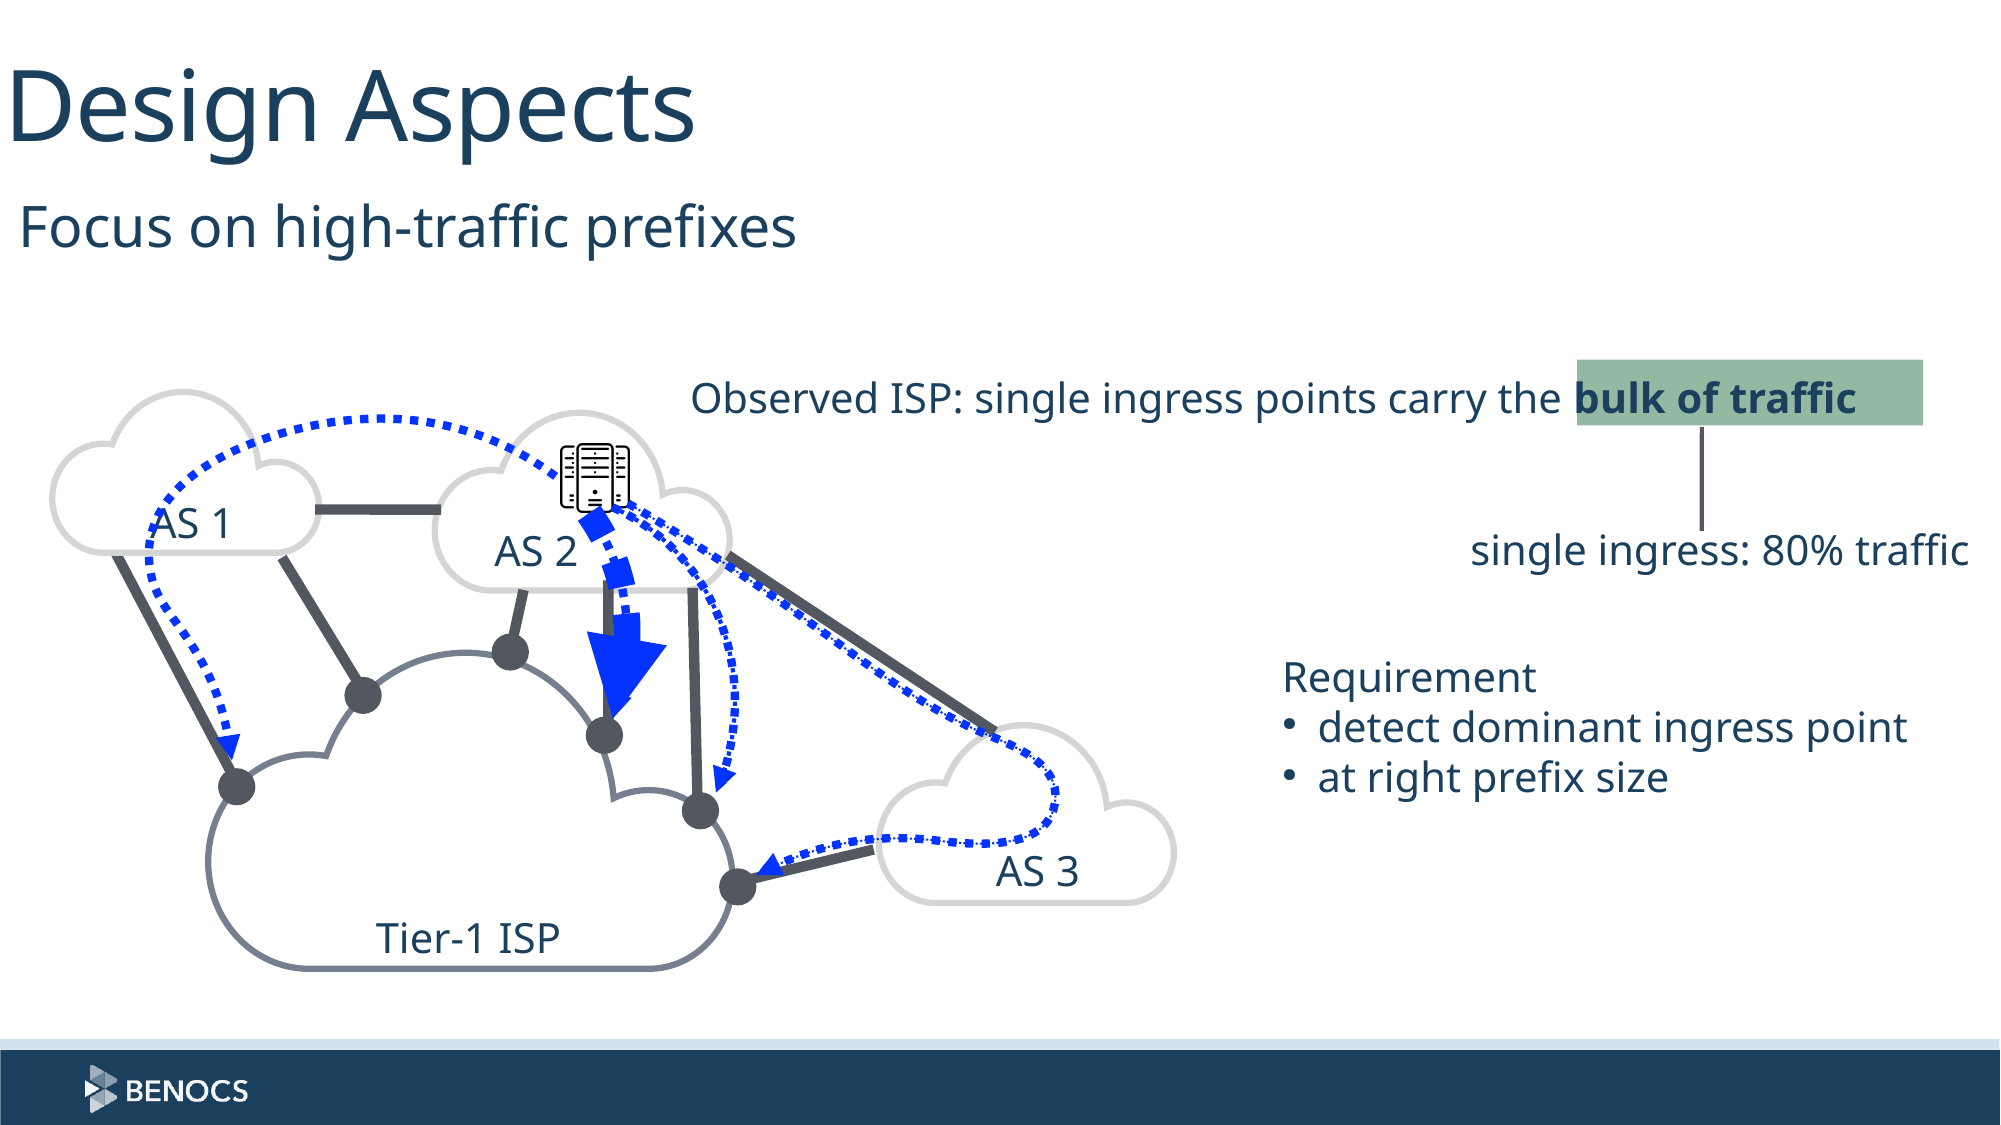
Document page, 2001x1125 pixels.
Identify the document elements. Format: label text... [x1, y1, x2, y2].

text_box [344, 676, 382, 714]
text_box [218, 768, 256, 806]
text_box [719, 868, 757, 906]
title Design Aspects [0, 52, 1803, 191]
text_box [585, 716, 624, 754]
text_box Requirement detect dominant ingress point at right prefix size [1277, 646, 1913, 805]
picture [560, 443, 630, 513]
text_box AS 2 [490, 520, 584, 580]
text_box Tier-1 ISP [371, 907, 566, 967]
text_box Observed ISP: single ingress points carry the bulk of traffic [685, 367, 1862, 426]
picture [84, 1063, 248, 1114]
text_box AS 3 [991, 840, 1085, 900]
text_box [491, 633, 529, 671]
text_box [681, 792, 720, 830]
text_box AS 1 [145, 492, 239, 551]
text_box [1577, 359, 1924, 426]
list Focus on high-traffic prefixes [0, 191, 1803, 273]
